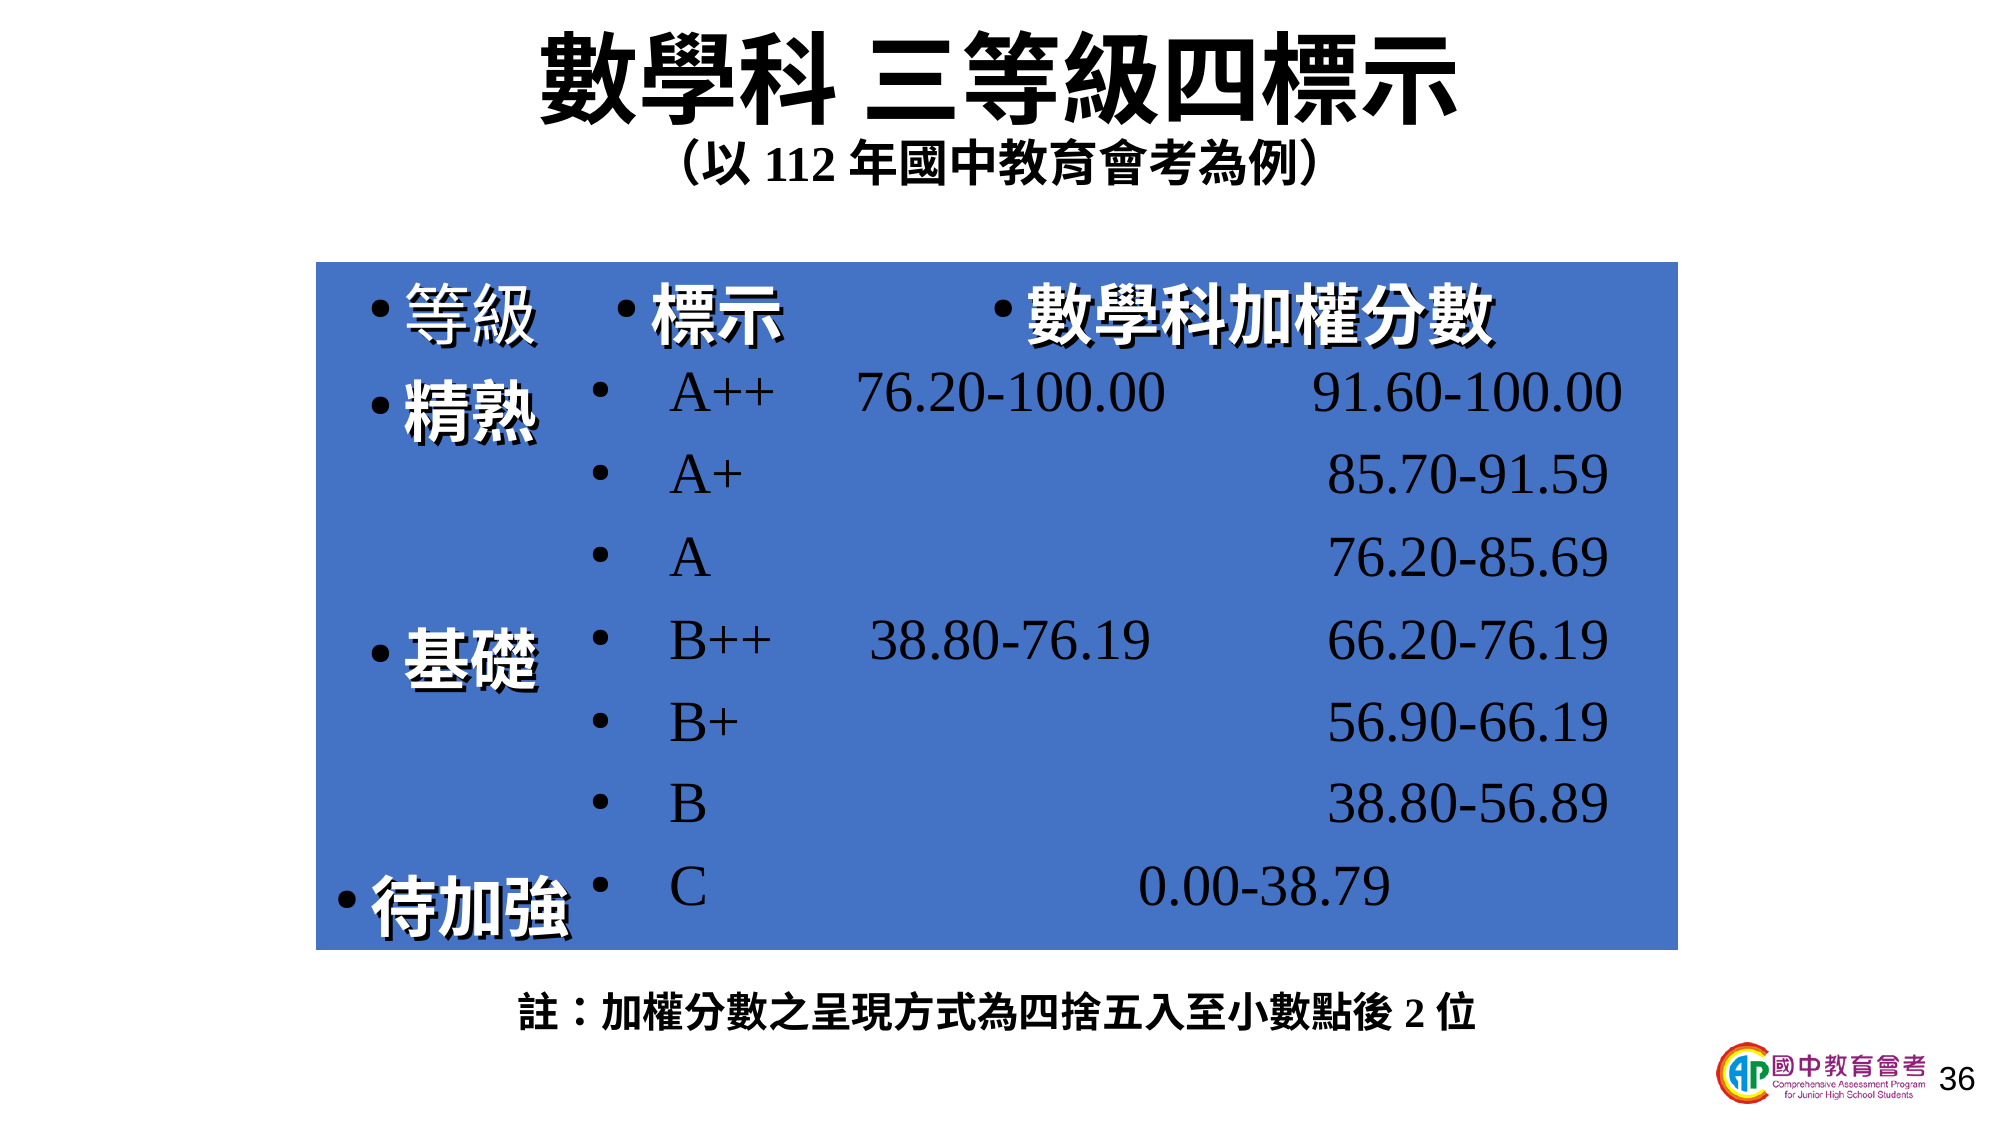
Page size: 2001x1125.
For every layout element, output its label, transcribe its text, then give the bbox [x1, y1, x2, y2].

table_header 數學科加權分數 [808, 262, 1678, 359]
table_cell B [590, 771, 808, 854]
title 數學科 三等級四標示 （以112年國中教育會考為例） [137, 2, 1863, 220]
table_cell 66.20-76.19 [1214, 607, 1678, 690]
table_cell A++ [590, 359, 808, 442]
table_cell 76.20-85.69 [1214, 524, 1678, 607]
table_cell 76.20-100.00 [808, 359, 1214, 607]
table_cell 38.80-56.89 [1214, 771, 1678, 854]
table_cell 基礎 [316, 607, 590, 854]
table_cell B++ [590, 607, 808, 690]
table_cell 56.90-66.19 [1214, 690, 1678, 771]
table_cell 85.70-91.59 [1214, 442, 1678, 524]
table_cell 待加強 [316, 854, 590, 950]
table_cell 0.00-38.79 [808, 854, 1678, 950]
table_cell 精熟 [316, 359, 590, 607]
table_cell A+ [590, 442, 808, 524]
table_cell A [590, 524, 808, 607]
text_box 註：加權分數之呈現方式為四捨五入至小數點後2位 [502, 978, 1748, 1045]
text_box 36 [1923, 1047, 2000, 1108]
table_header 等級 [316, 262, 590, 359]
table_header 標示 [590, 262, 808, 359]
table_cell B+ [590, 690, 808, 771]
table_cell 91.60-100.00 [1214, 359, 1678, 442]
table_cell C [590, 854, 808, 950]
table_cell 38.80-76.19 [808, 607, 1214, 854]
